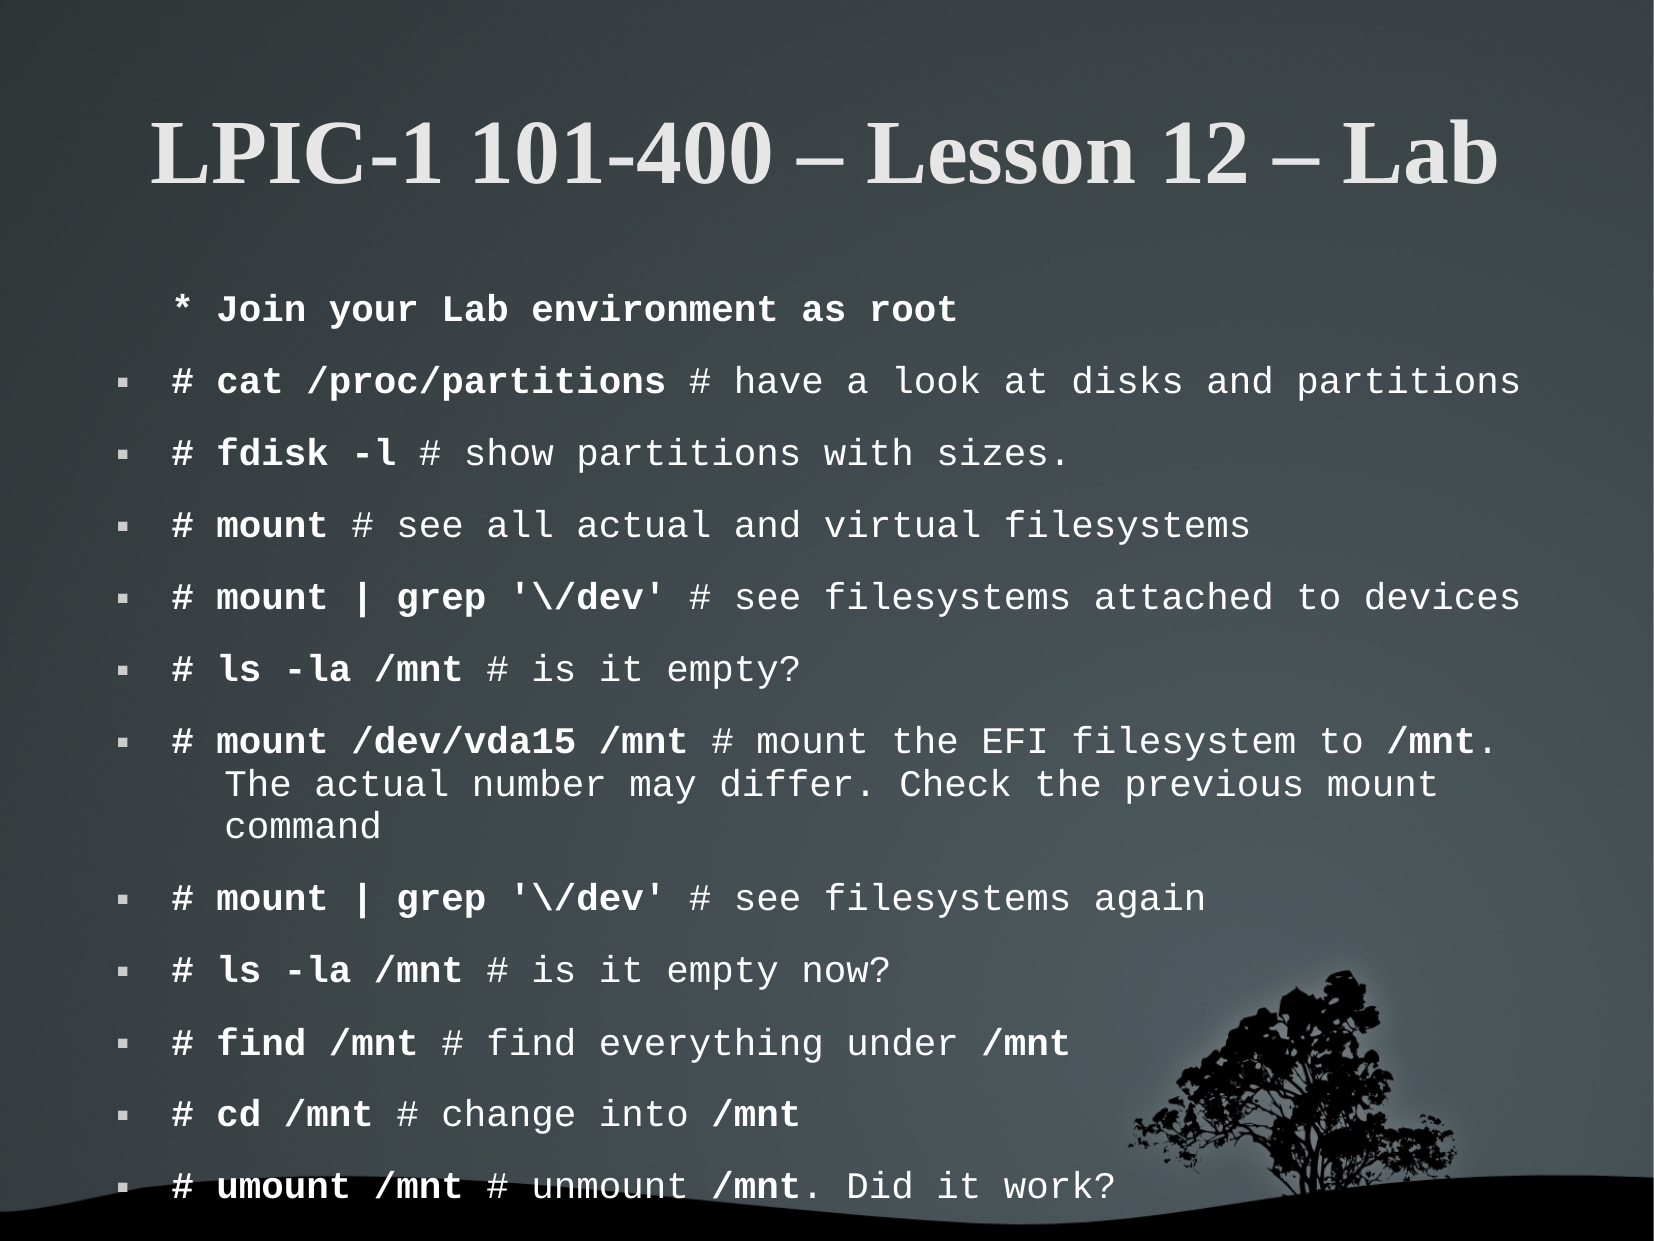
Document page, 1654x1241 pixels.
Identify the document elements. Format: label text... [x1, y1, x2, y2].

picture [0, 0, 1654, 1241]
list * Join your Lab environment as root # cat /proc/partitions # have a look at disks and partitions # fdisk -l # show partitions with sizes. # mount # see all actual and virtual filesystems # mount | grep '\/dev' # see filesystems attached to devices # ls -la /mnt # is it empty? # mount /dev/vda15 /mnt # mount the EFI filesystem to /mnt. The actual number may differ. Check the previous mount command # mount | grep '\/dev' # see filesystems again # ls -la /mnt # is it empty now? # find /mnt # find everything under /mnt # cd /mnt # change into /mnt # umount /mnt # unmount /mnt. Did it work? # mount | grep '\/mnt' # still there? [82, 290, 1571, 1114]
title LPIC-1 101-400 – Lesson 12 – Lab [82, 49, 1571, 257]
